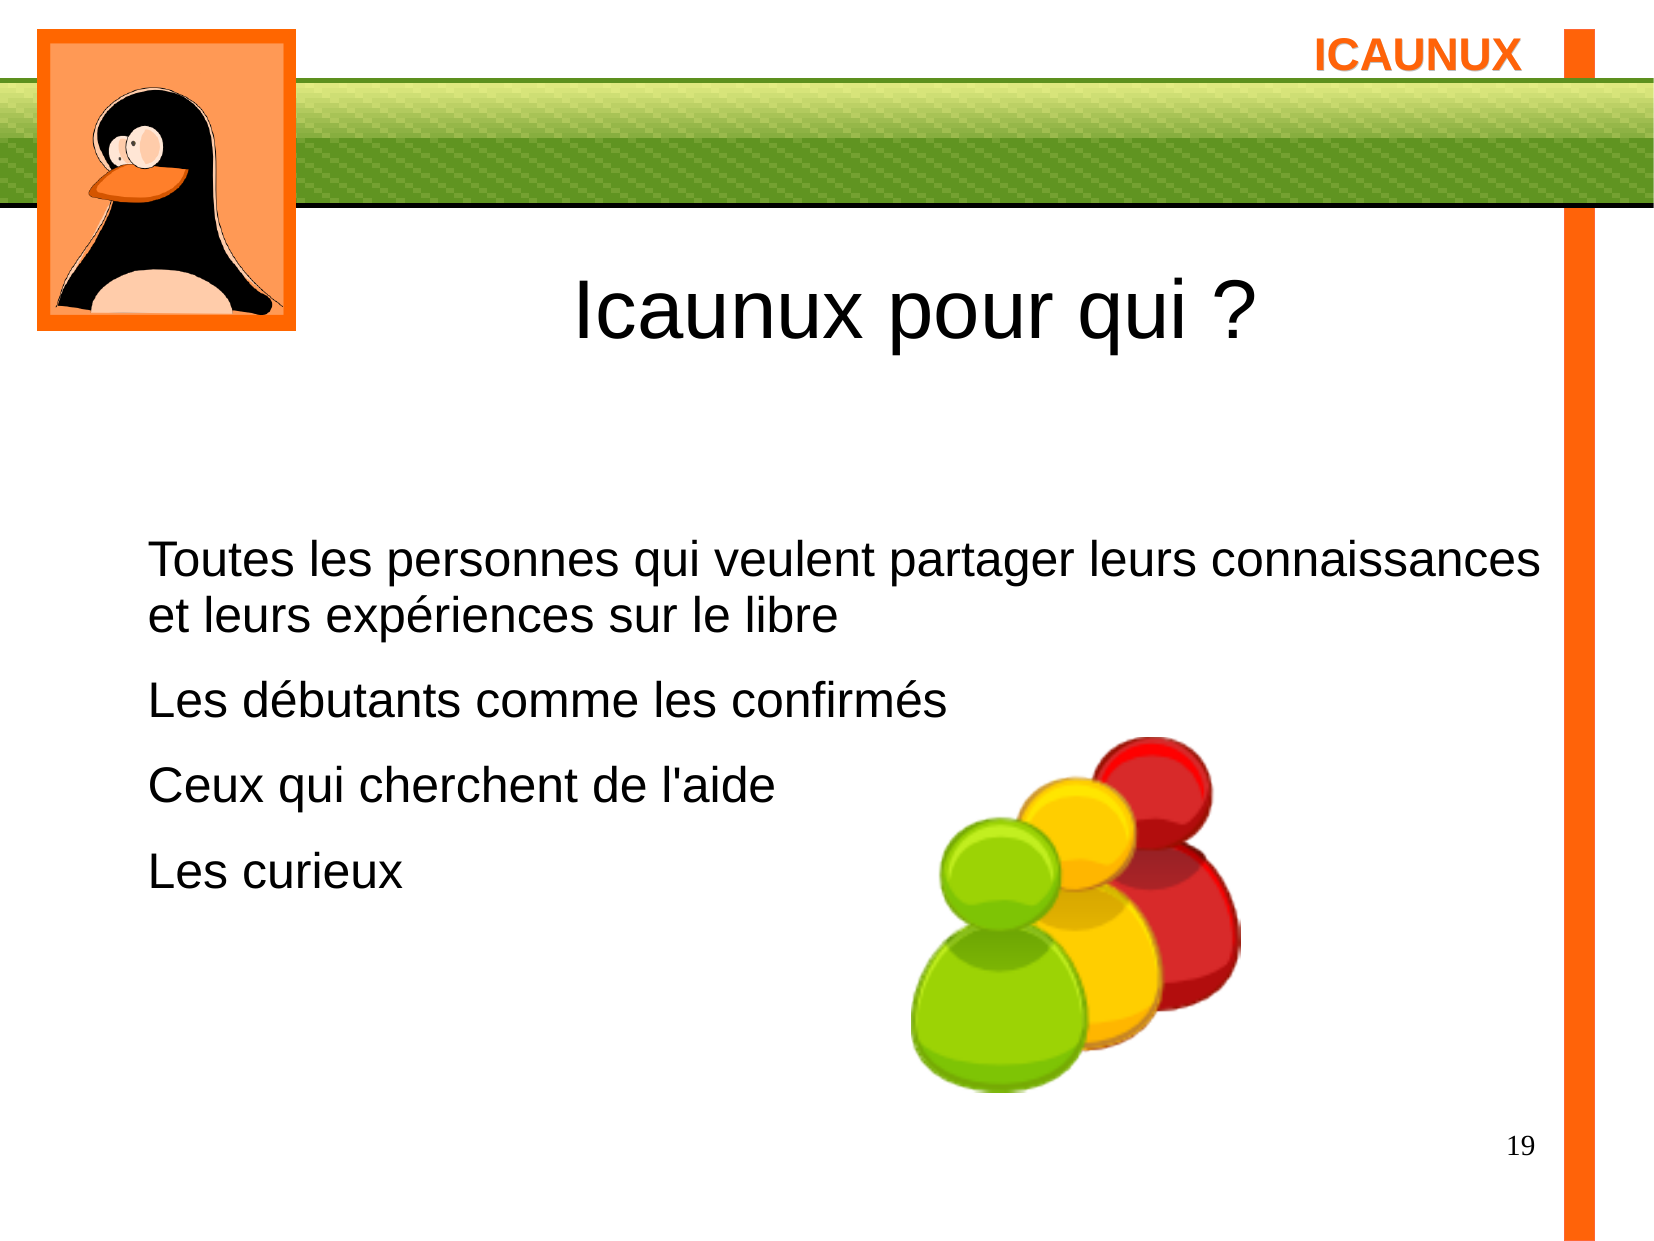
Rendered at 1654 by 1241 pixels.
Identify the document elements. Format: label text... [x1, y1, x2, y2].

picture [911, 737, 1241, 1093]
list Toutes les personnes qui veulent partager leurs connaissances et leurs expériences sur le libre Les débutants comme les confirmés Ceux qui cherchent de l'aide Les curieux [147, 531, 1571, 1168]
picture [0, 29, 1654, 331]
title Icaunux pour qui ? [324, 235, 1506, 384]
